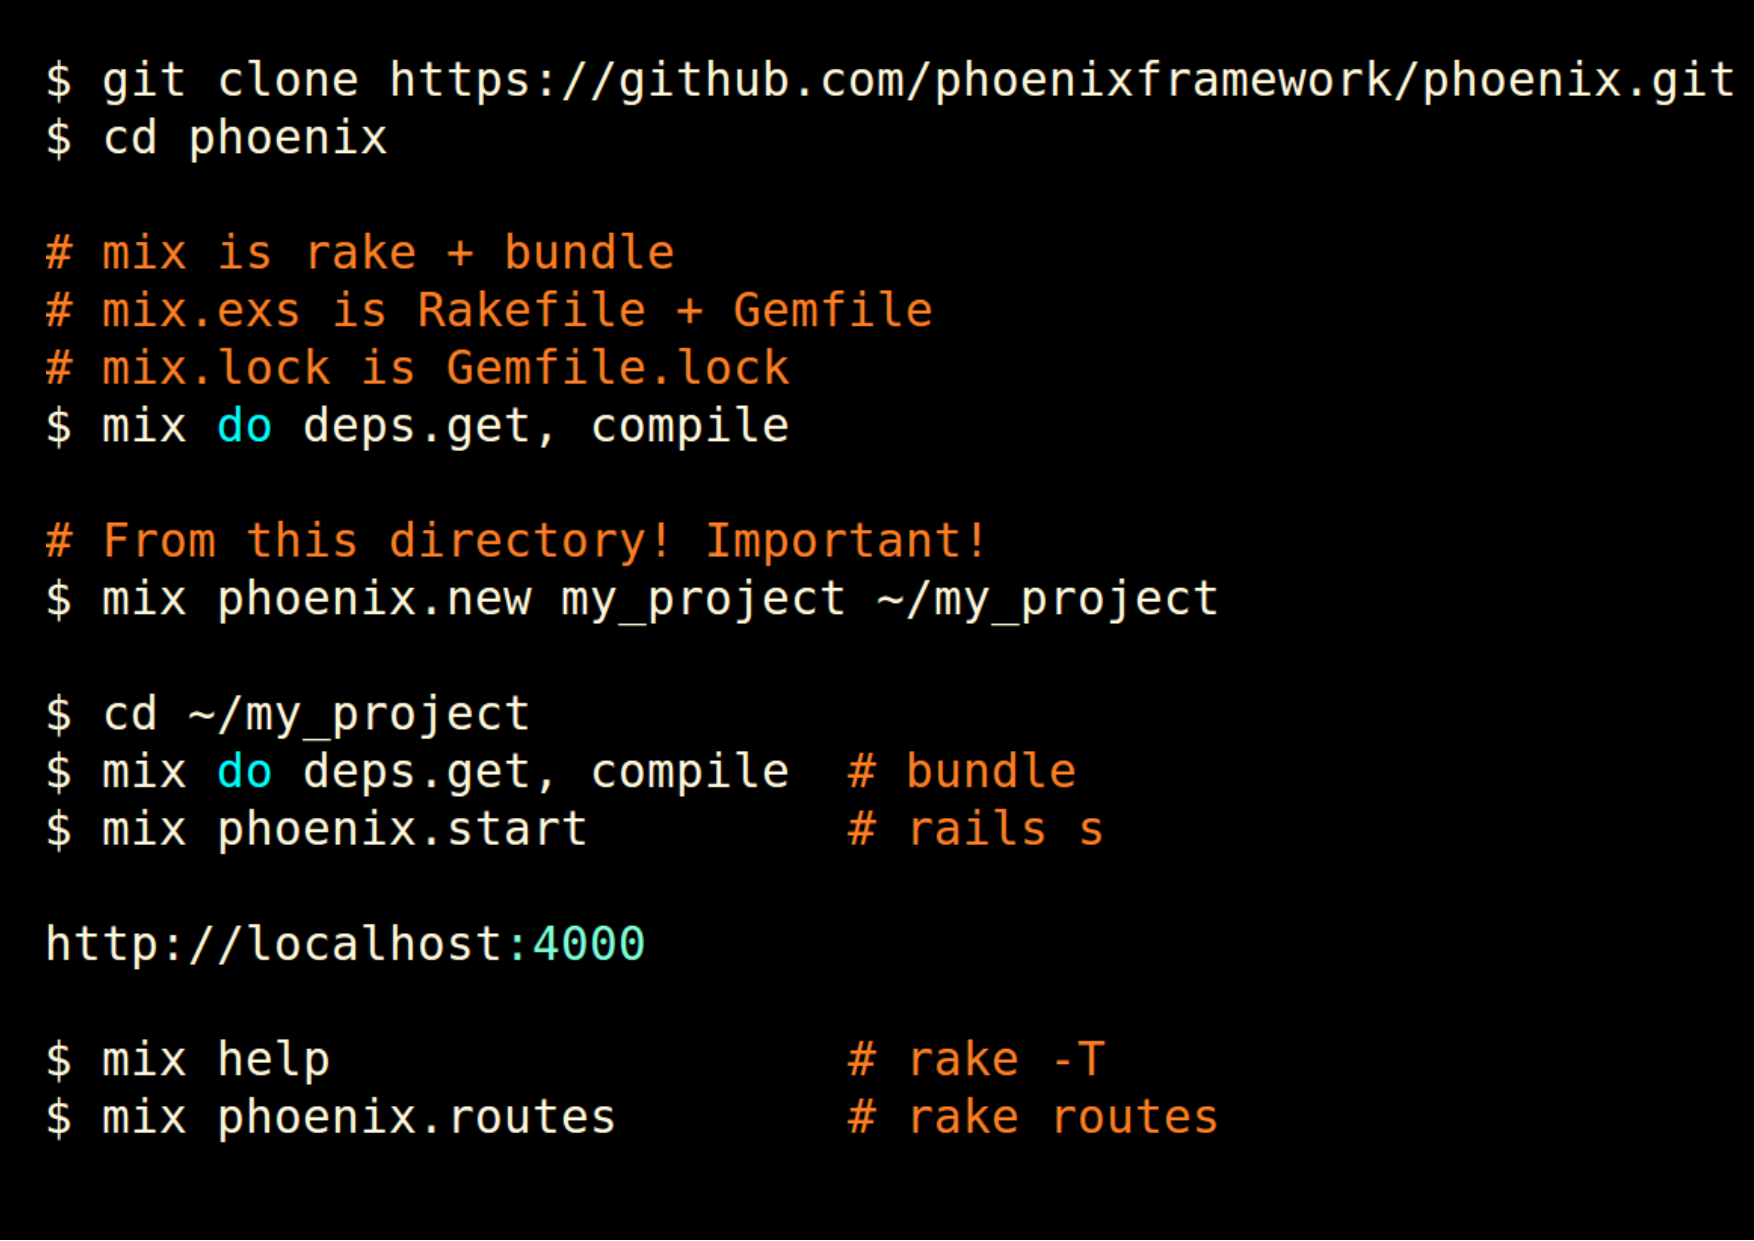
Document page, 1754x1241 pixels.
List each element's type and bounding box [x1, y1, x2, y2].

picture [46, 57, 1745, 1158]
